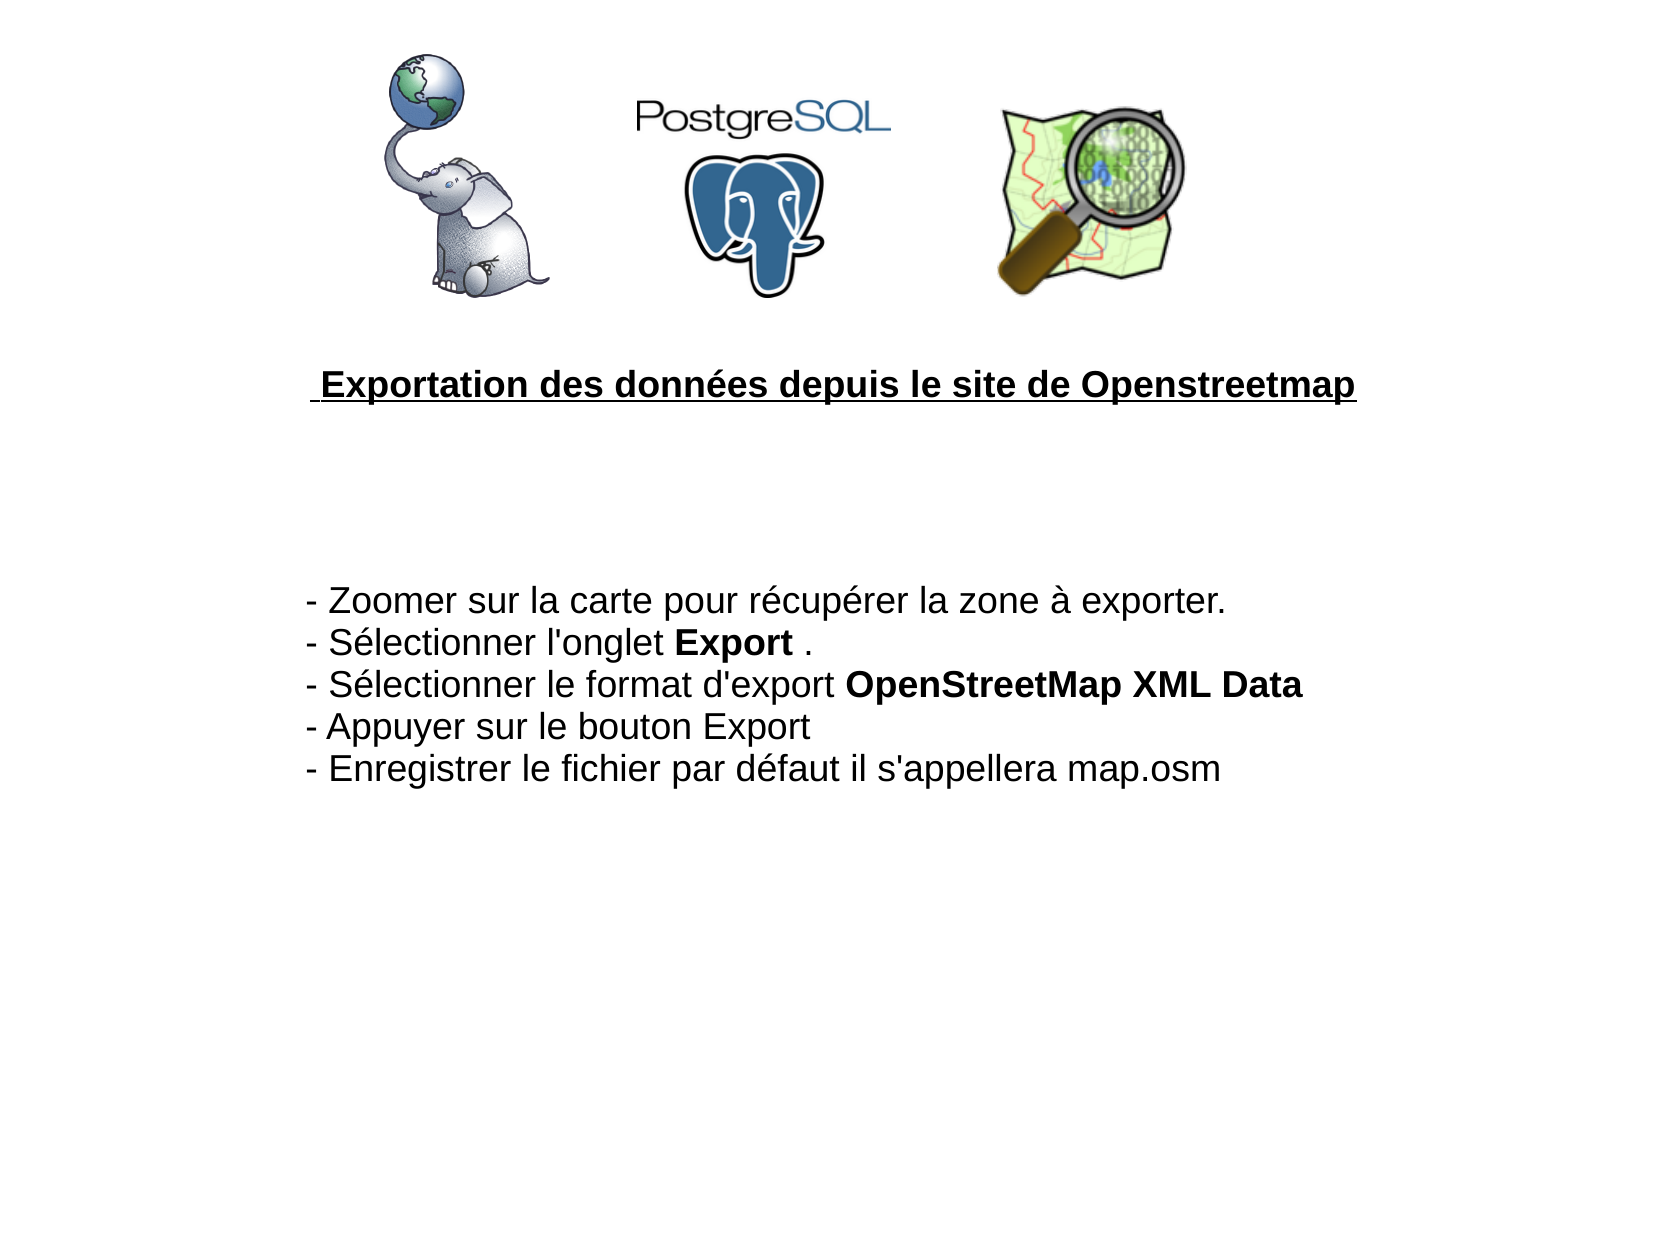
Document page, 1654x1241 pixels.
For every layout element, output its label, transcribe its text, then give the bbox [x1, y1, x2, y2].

picture [962, 102, 1190, 298]
picture [384, 54, 550, 298]
text_box Exportation des données depuis le site de Openstreetmap [295, 356, 1372, 414]
picture [637, 96, 891, 298]
text_box - Zoomer sur la carte pour récupérer la zone à exporter. - Sélectionner l'onglet Export . - Sélectionner le format d'export OpenStreetMap XML Data - Appuyer sur le bouton Export - Enregistrer le fichier par défaut il s'appellera map.osm [290, 572, 1329, 798]
